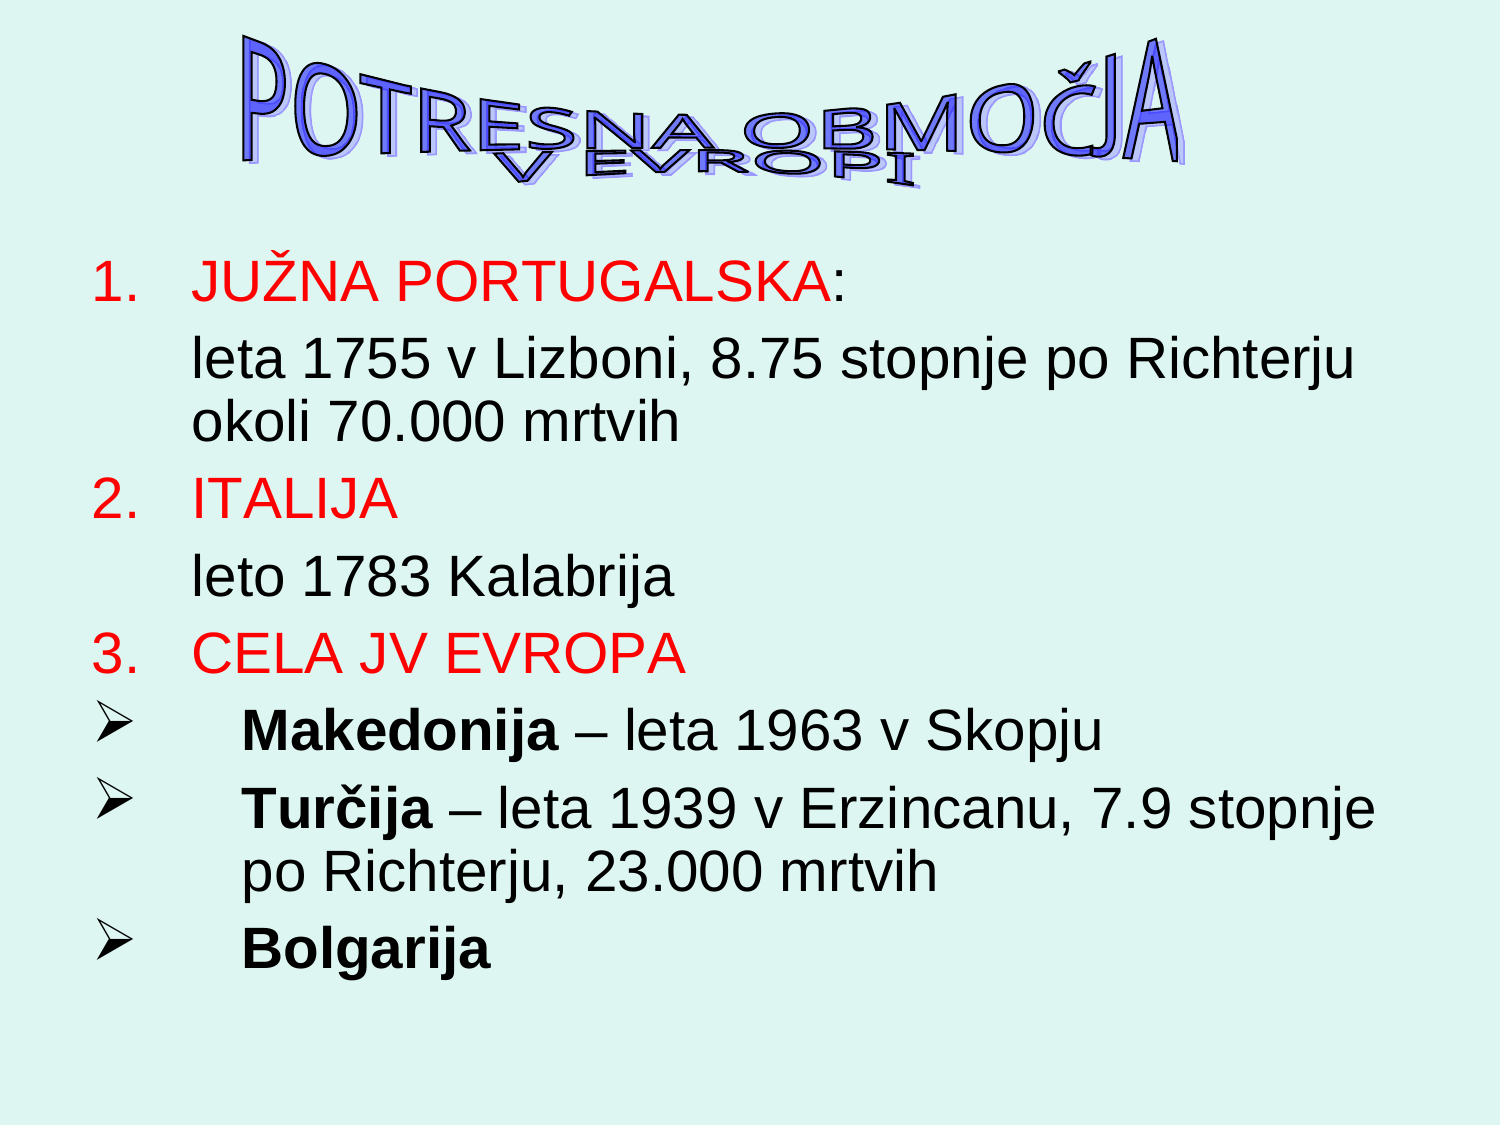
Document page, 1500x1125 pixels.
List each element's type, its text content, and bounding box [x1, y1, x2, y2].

text_box POTRESNA OBMOČJA V EVROPI [529, 107, 574, 149]
text_box POTRESNA OBMOČJA V EVROPI [970, 84, 1034, 153]
list JUŽNA PORTUGALSKA: leta 1755 v Lizboni, 8.75 stopnje po Richterju okoli 70.000 mrtvih ITALIJA leto 1783 Kalabrija CELA JV EVROPA Makedonija – leta 1963 v Skopju Turčija – leta 1939 v Erzincanu, 7.9 stopnje po Richterju, 23.000 mrtvih Bolgarija [76, 243, 1425, 1005]
text_box POTRESNA OBMOČJA V EVROPI [755, 150, 820, 174]
text_box POTRESNA OBMOČJA V EVROPI [480, 99, 520, 151]
text_box POTRESNA OBMOČJA V EVROPI [744, 113, 809, 148]
text_box POTRESNA OBMOČJA V EVROPI [1044, 53, 1115, 157]
text_box POTRESNA OBMOČJA V EVROPI [887, 94, 956, 152]
text_box POTRESNA OBMOČJA V EVROPI [586, 150, 626, 176]
text_box POTRESNA OBMOČJA V EVROPI [887, 152, 913, 186]
text_box POTRESNA OBMOČJA V EVROPI [1123, 38, 1177, 162]
text_box POTRESNA OBMOČJA V EVROPI [651, 114, 714, 148]
text_box POTRESNA OBMOČJA V EVROPI [243, 35, 285, 161]
text_box POTRESNA OBMOČJA V EVROPI [295, 63, 357, 156]
text_box POTRESNA OBMOČJA V EVROPI [834, 151, 880, 178]
text_box POTRESNA OBMOČJA V EVROPI [587, 111, 643, 149]
text_box POTRESNA OBMOČJA V EVROPI [360, 74, 411, 154]
text_box POTRESNA OBMOČJA V EVROPI [698, 150, 749, 172]
text_box POTRESNA OBMOČJA V EVROPI [631, 150, 690, 173]
text_box POTRESNA OBMOČJA V EVROPI [421, 88, 470, 152]
text_box POTRESNA OBMOČJA V EVROPI [1058, 61, 1091, 83]
text_box POTRESNA OBMOČJA V EVROPI [824, 108, 873, 149]
text_box POTRESNA OBMOČJA V EVROPI [494, 151, 553, 182]
